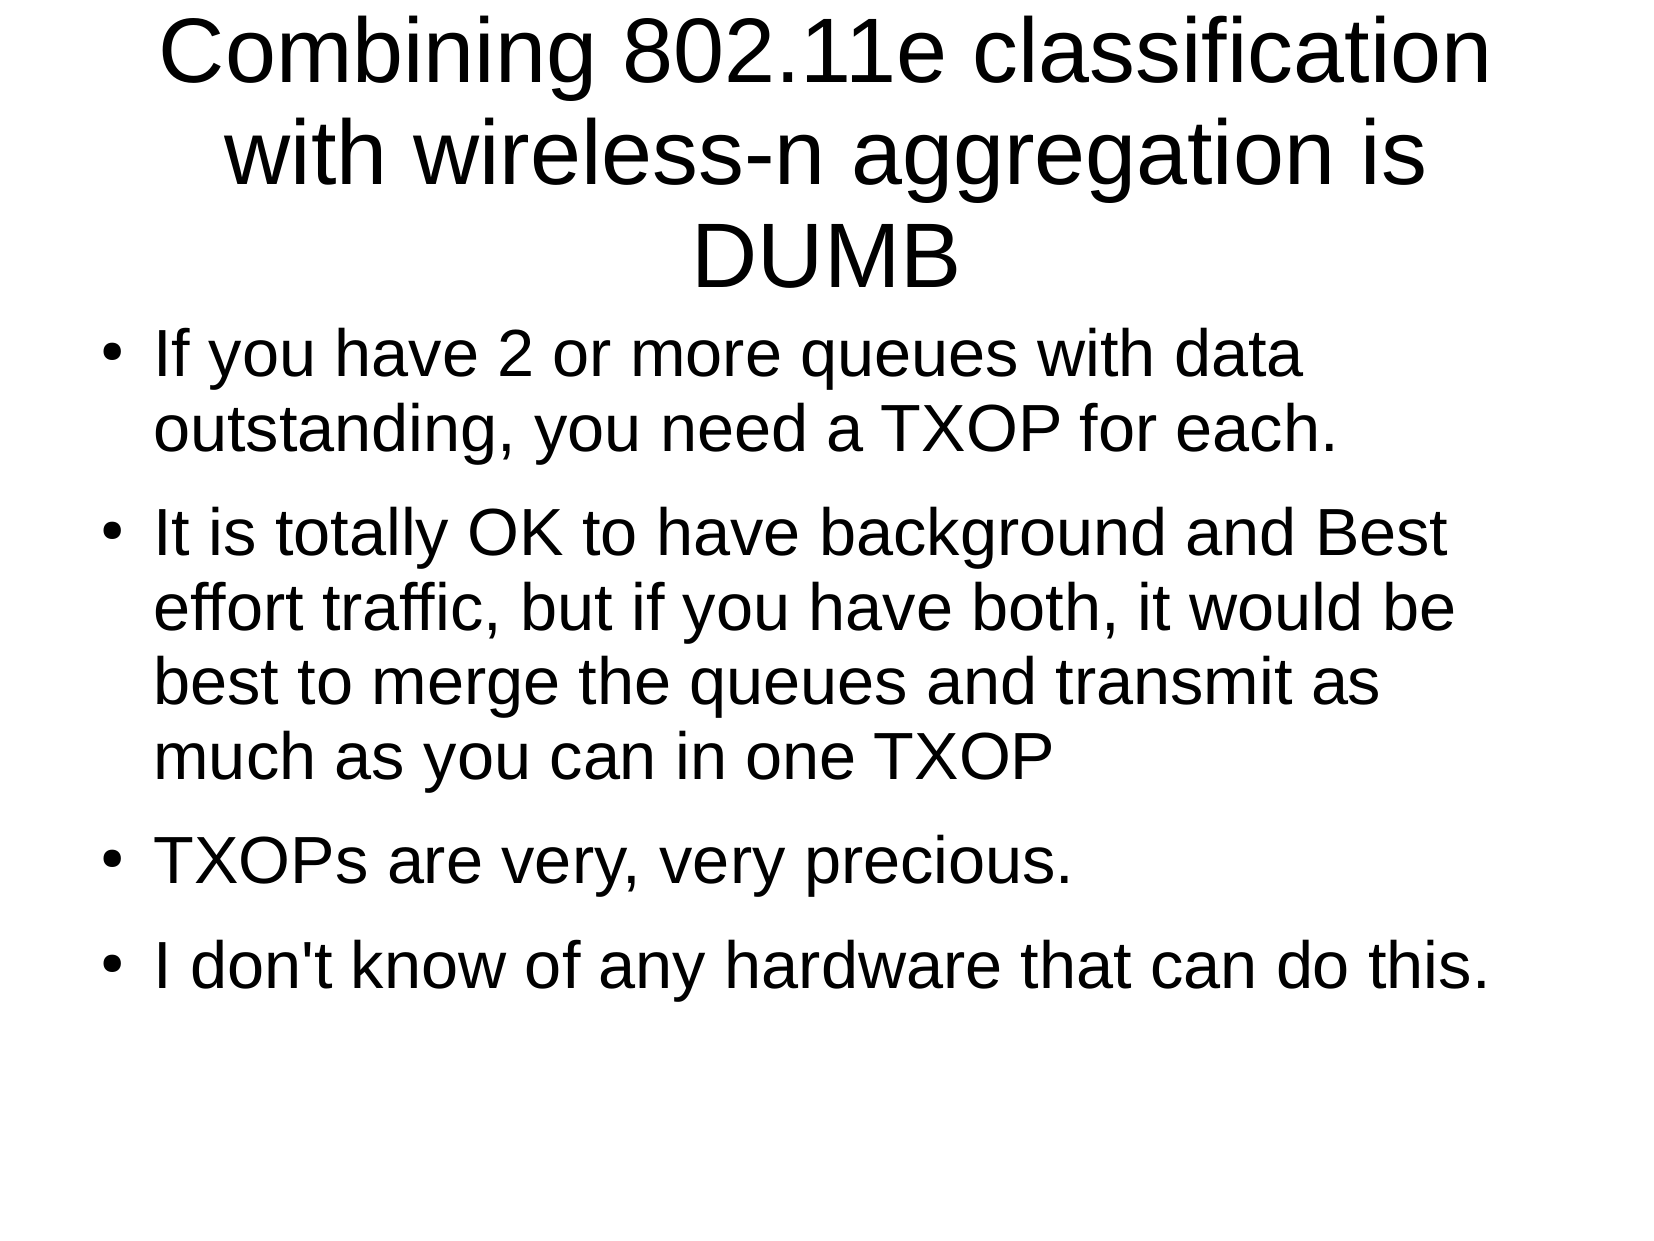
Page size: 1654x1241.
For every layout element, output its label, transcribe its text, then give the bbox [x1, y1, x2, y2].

list If you have 2 or more queues with data outstanding, you need a TXOP for each. It is totally OK to have background and Best effort traffic, but if you have both, it would be best to merge the queues and transmit as much as you can in one TXOP TXOPs are very, very precious. I don't know of any hardware that can do this. [82, 315, 1538, 1036]
title Combining 802.11e classification with wireless-n aggregation is DUMB [82, 0, 1571, 307]
